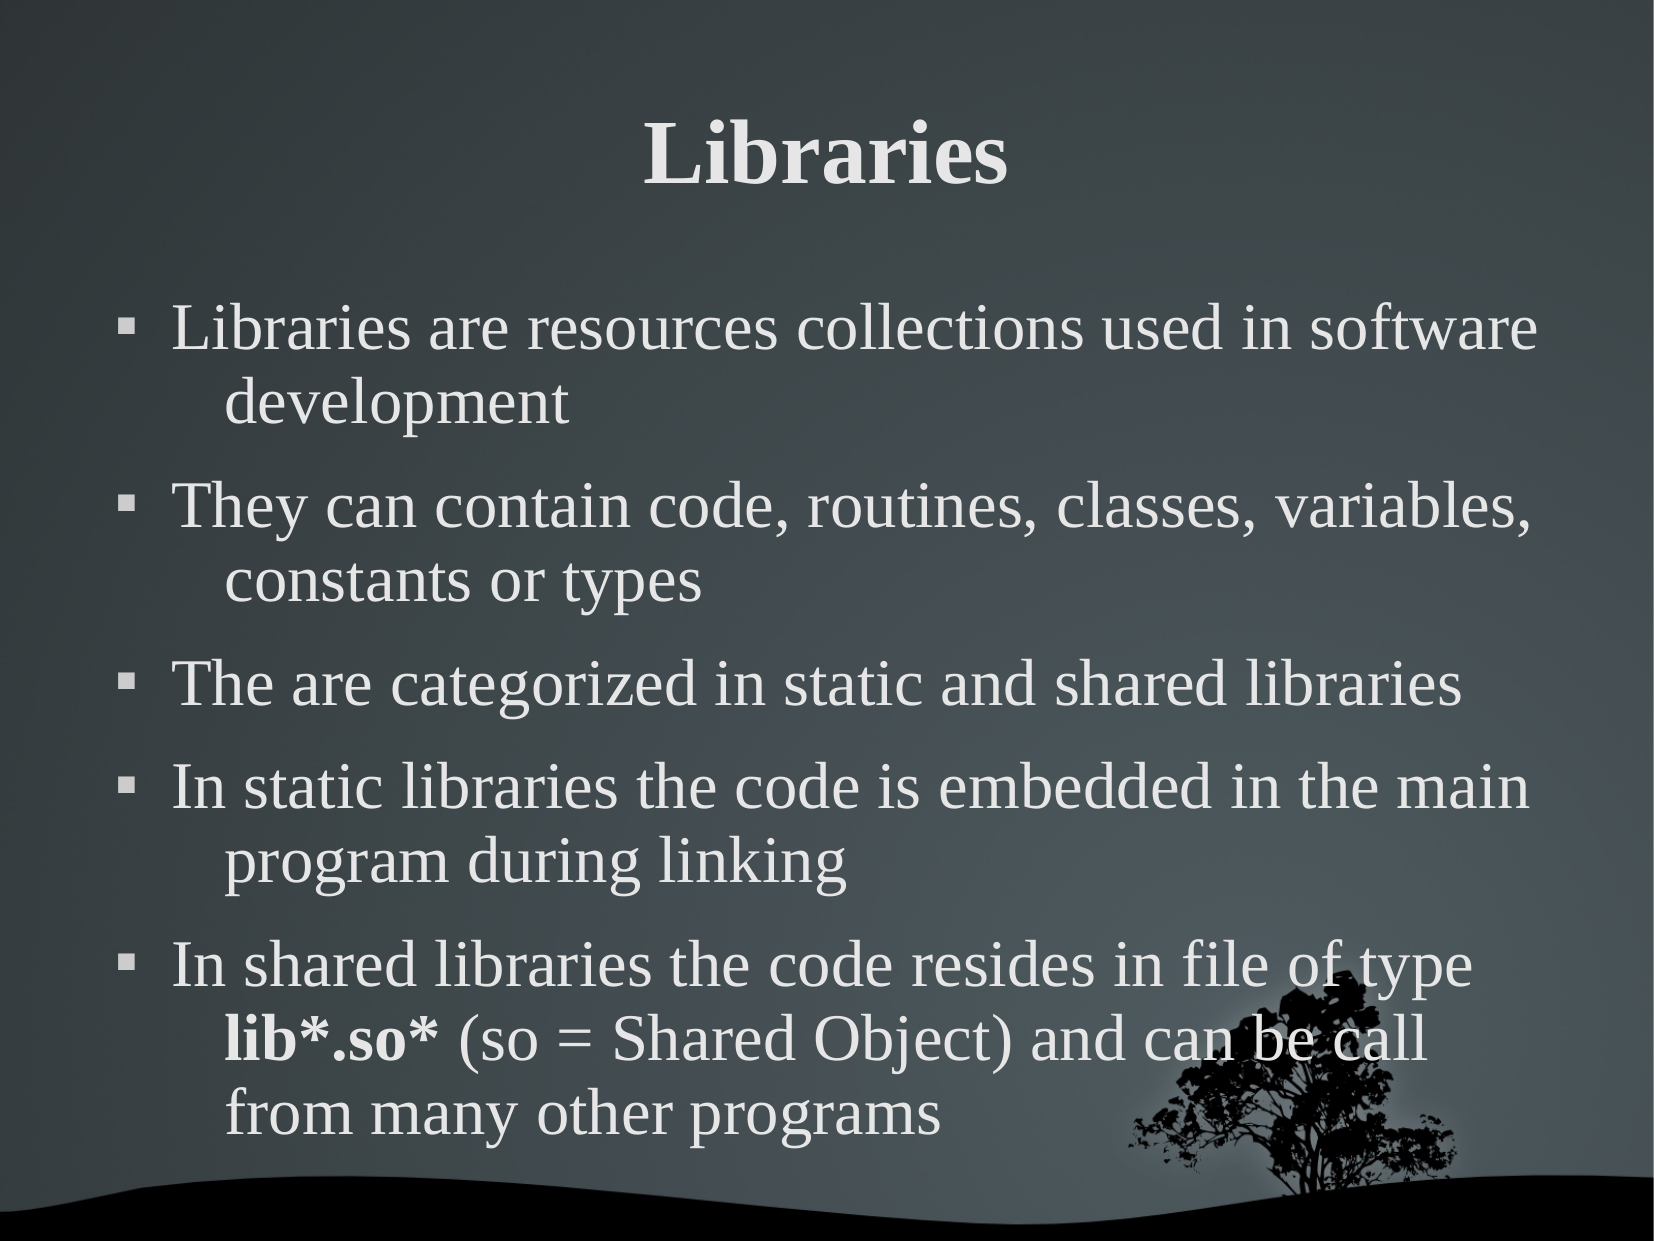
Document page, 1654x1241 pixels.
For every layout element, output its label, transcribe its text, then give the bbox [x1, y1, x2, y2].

picture [0, 0, 1654, 1241]
list Libraries are resources collections used in software development They can contain code, routines, classes, variables, constants or types The are categorized in static and shared libraries In static libraries the code is embedded in the main program during linking In shared libraries the code resides in file of type lib*.so* (so = Shared Object) and can be call from many other programs [82, 290, 1571, 1135]
title Libraries [82, 49, 1571, 257]
